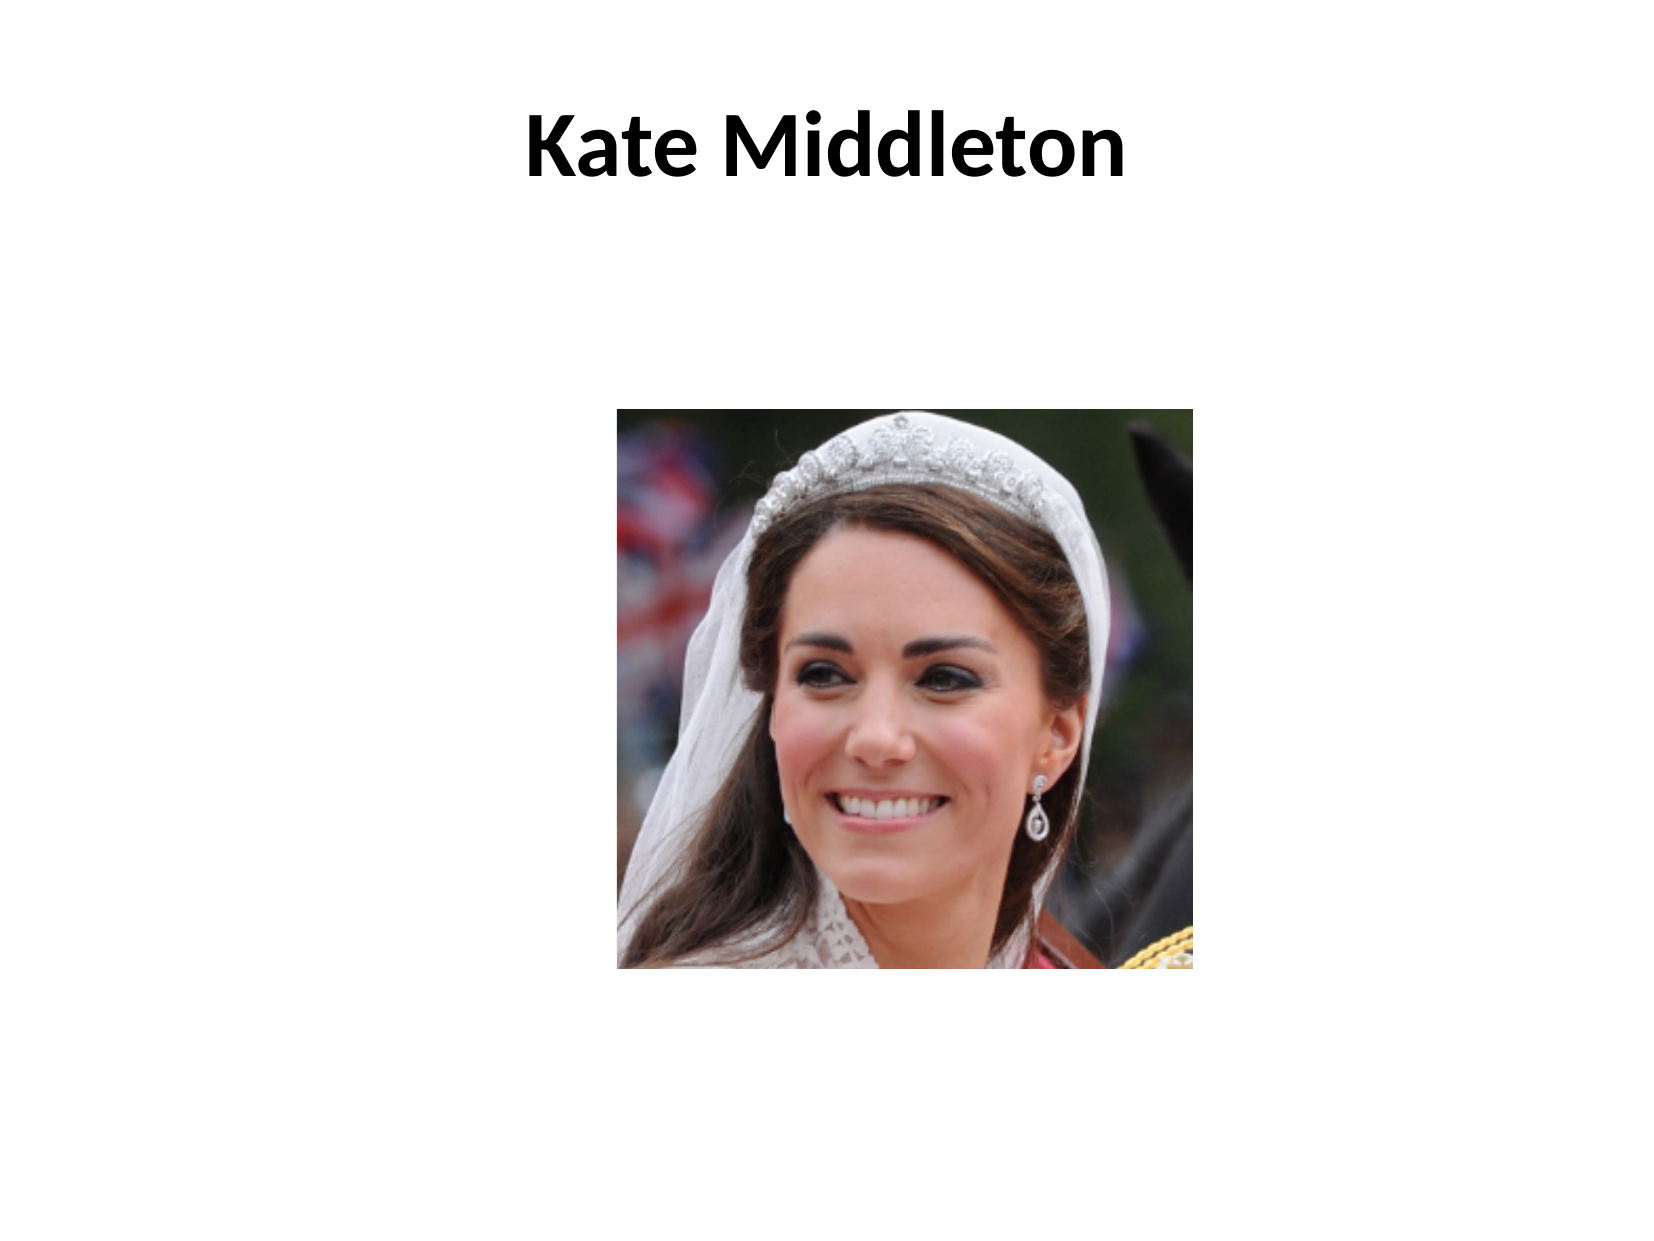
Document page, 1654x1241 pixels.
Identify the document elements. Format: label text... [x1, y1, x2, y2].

title Kate Middleton [82, 49, 1571, 257]
picture [616, 409, 1193, 969]
